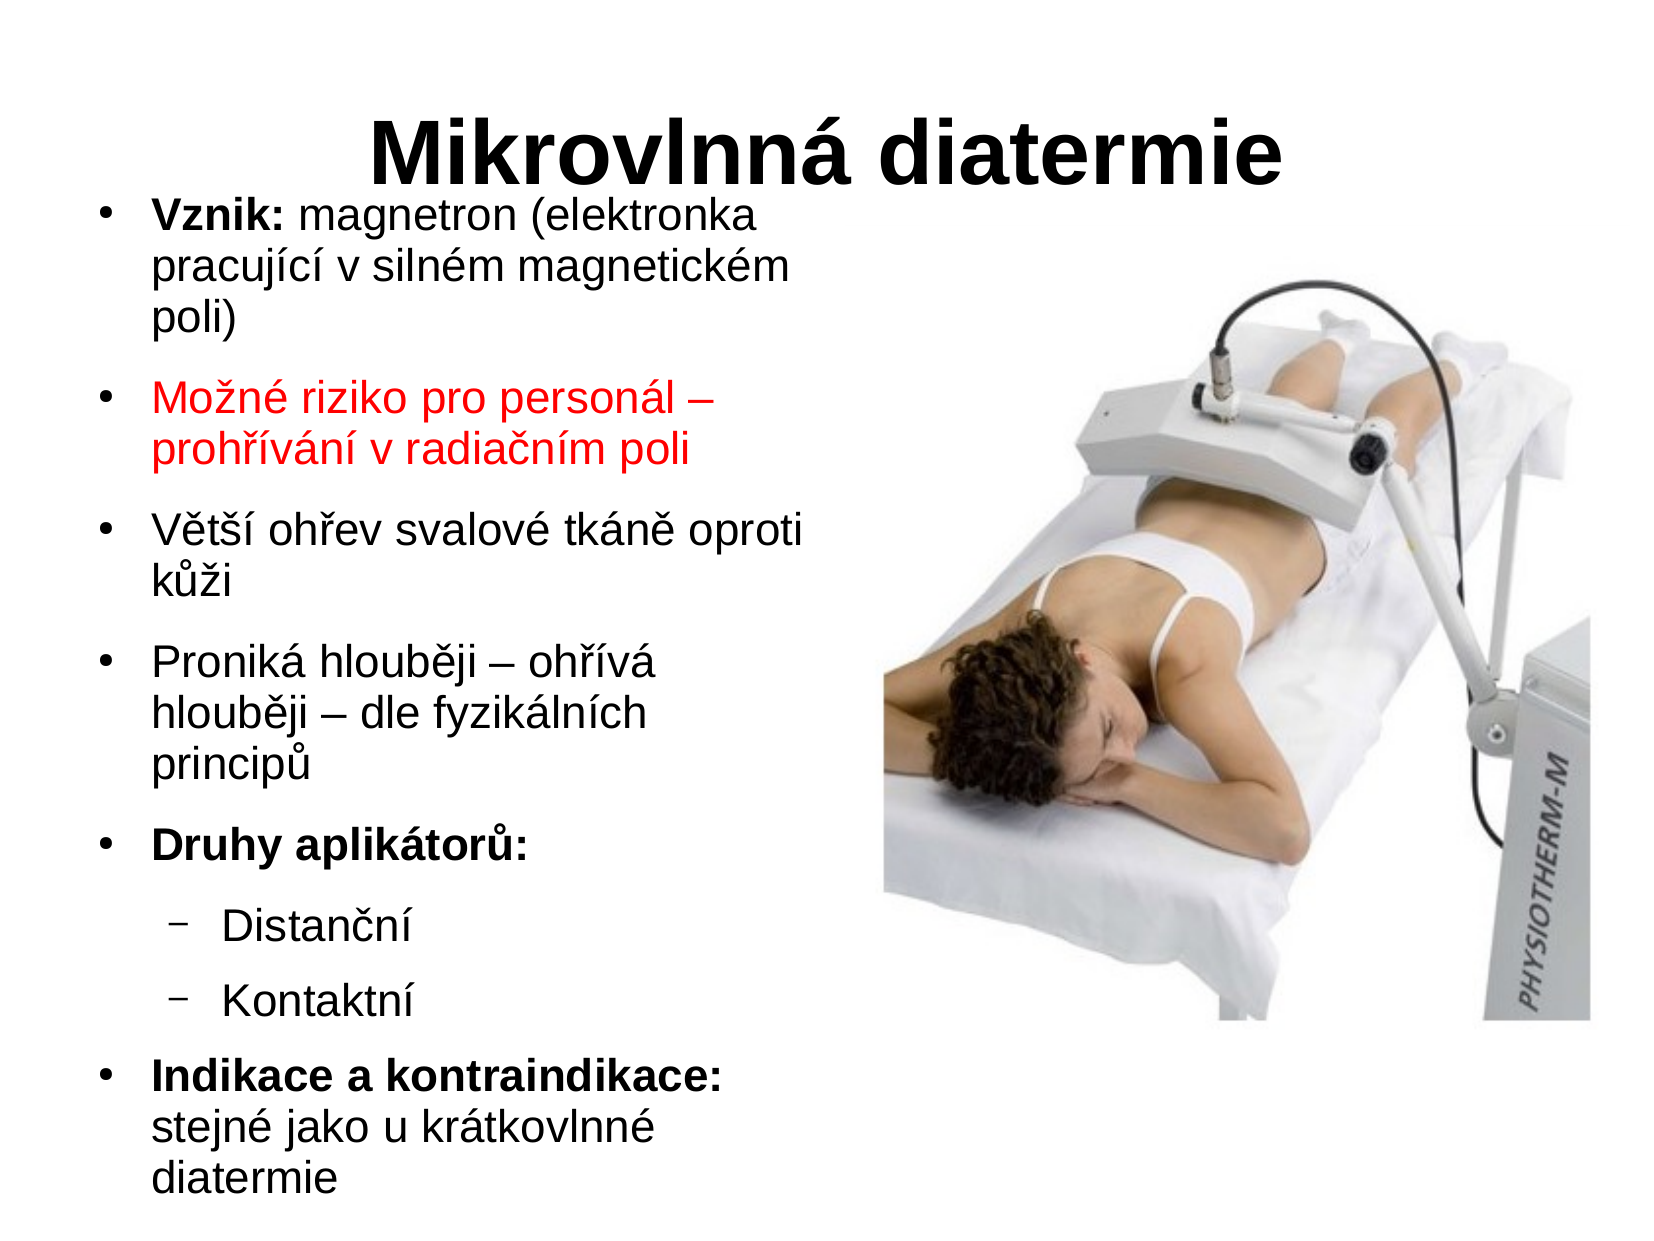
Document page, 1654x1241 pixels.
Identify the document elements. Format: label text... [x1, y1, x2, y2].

list Vznik: magnetron (elektronka pracující v silném magnetickém poli) Možné riziko pro personál – prohřívání v radiačním poli Větší ohřev svalové tkáně oproti kůži Proniká hlouběji – ohřívá hlouběji – dle fyzikálních principů Druhy aplikátorů: Distanční Kontaktní Indikace a kontraindikace: stejné jako u krátkovlnné diatermie [80, 188, 807, 1204]
picture [845, 224, 1630, 1063]
title Mikrovlnná diatermie [82, 49, 1571, 257]
